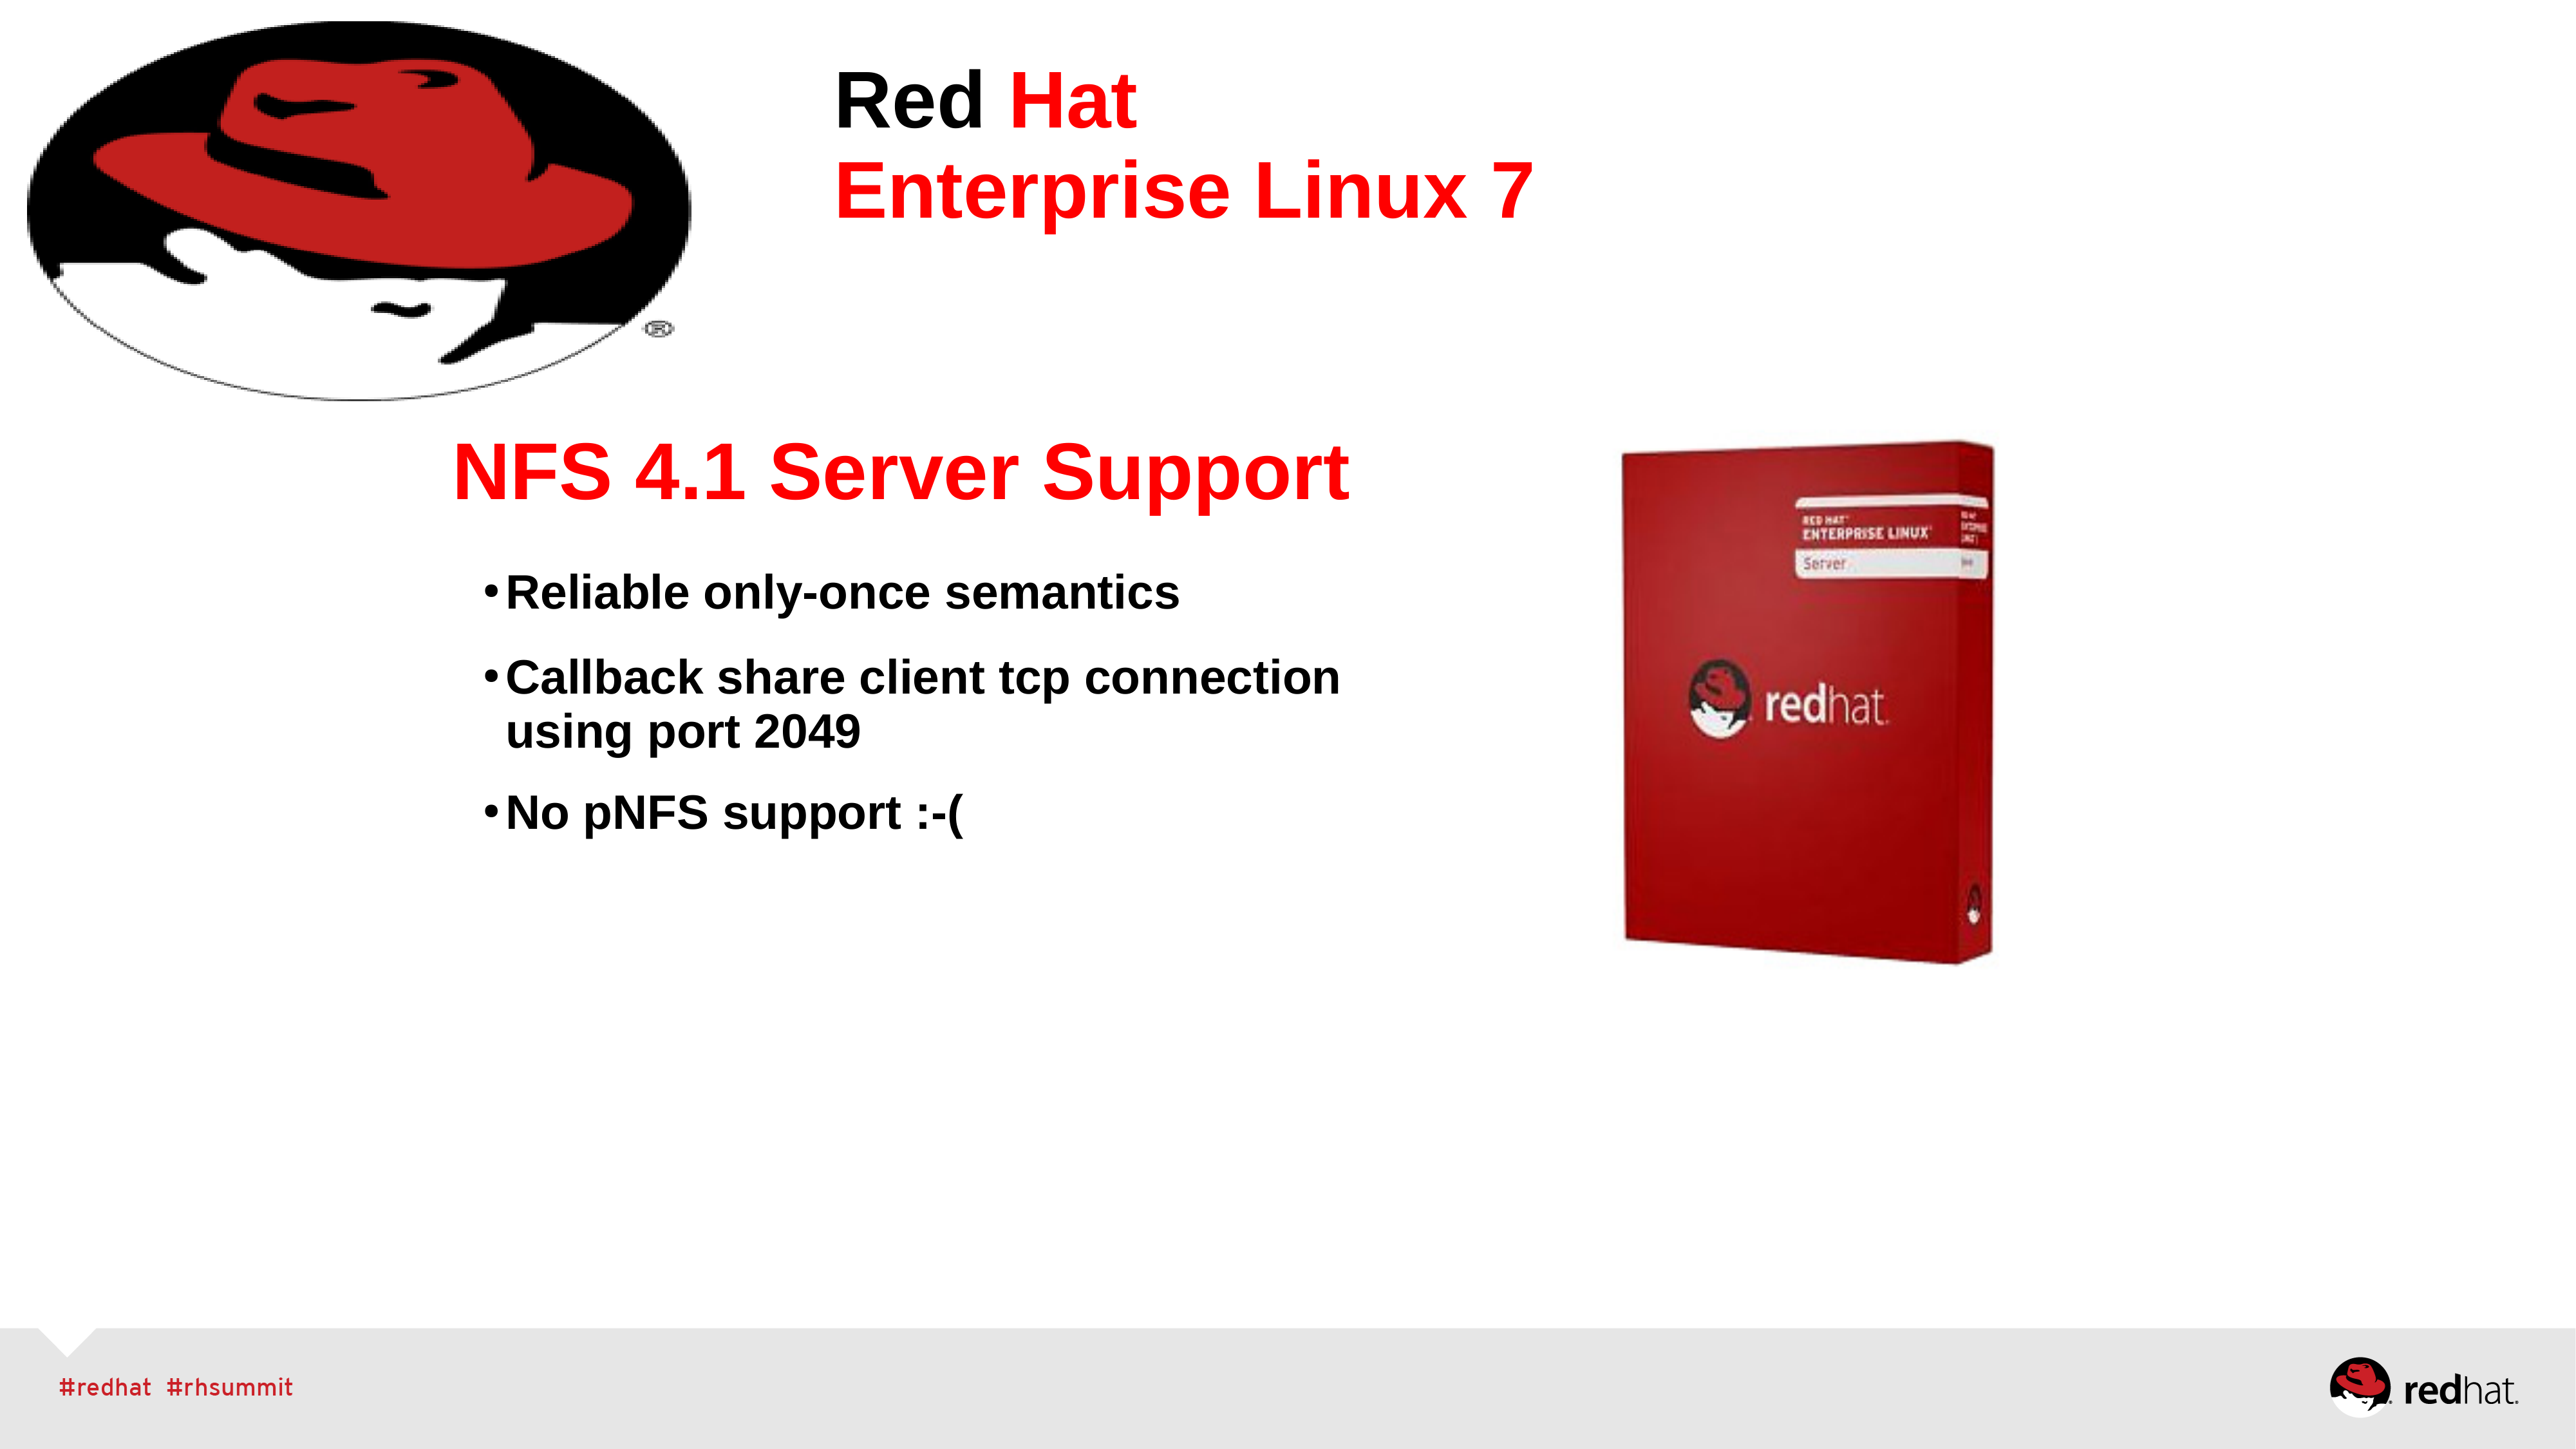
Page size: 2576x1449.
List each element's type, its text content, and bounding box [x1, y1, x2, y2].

text_box NFS 4.1 Server Support [377, 422, 1449, 548]
text_box Callback share client tcp connection using port 2049 [473, 645, 1353, 764]
picture [0, 0, 2576, 1449]
text_box No pNFS support :-( [473, 781, 1189, 886]
text_box Red Hat Enterprise Linux 7 [824, 50, 2454, 374]
text_box Reliable only-once semantics [473, 560, 1205, 629]
